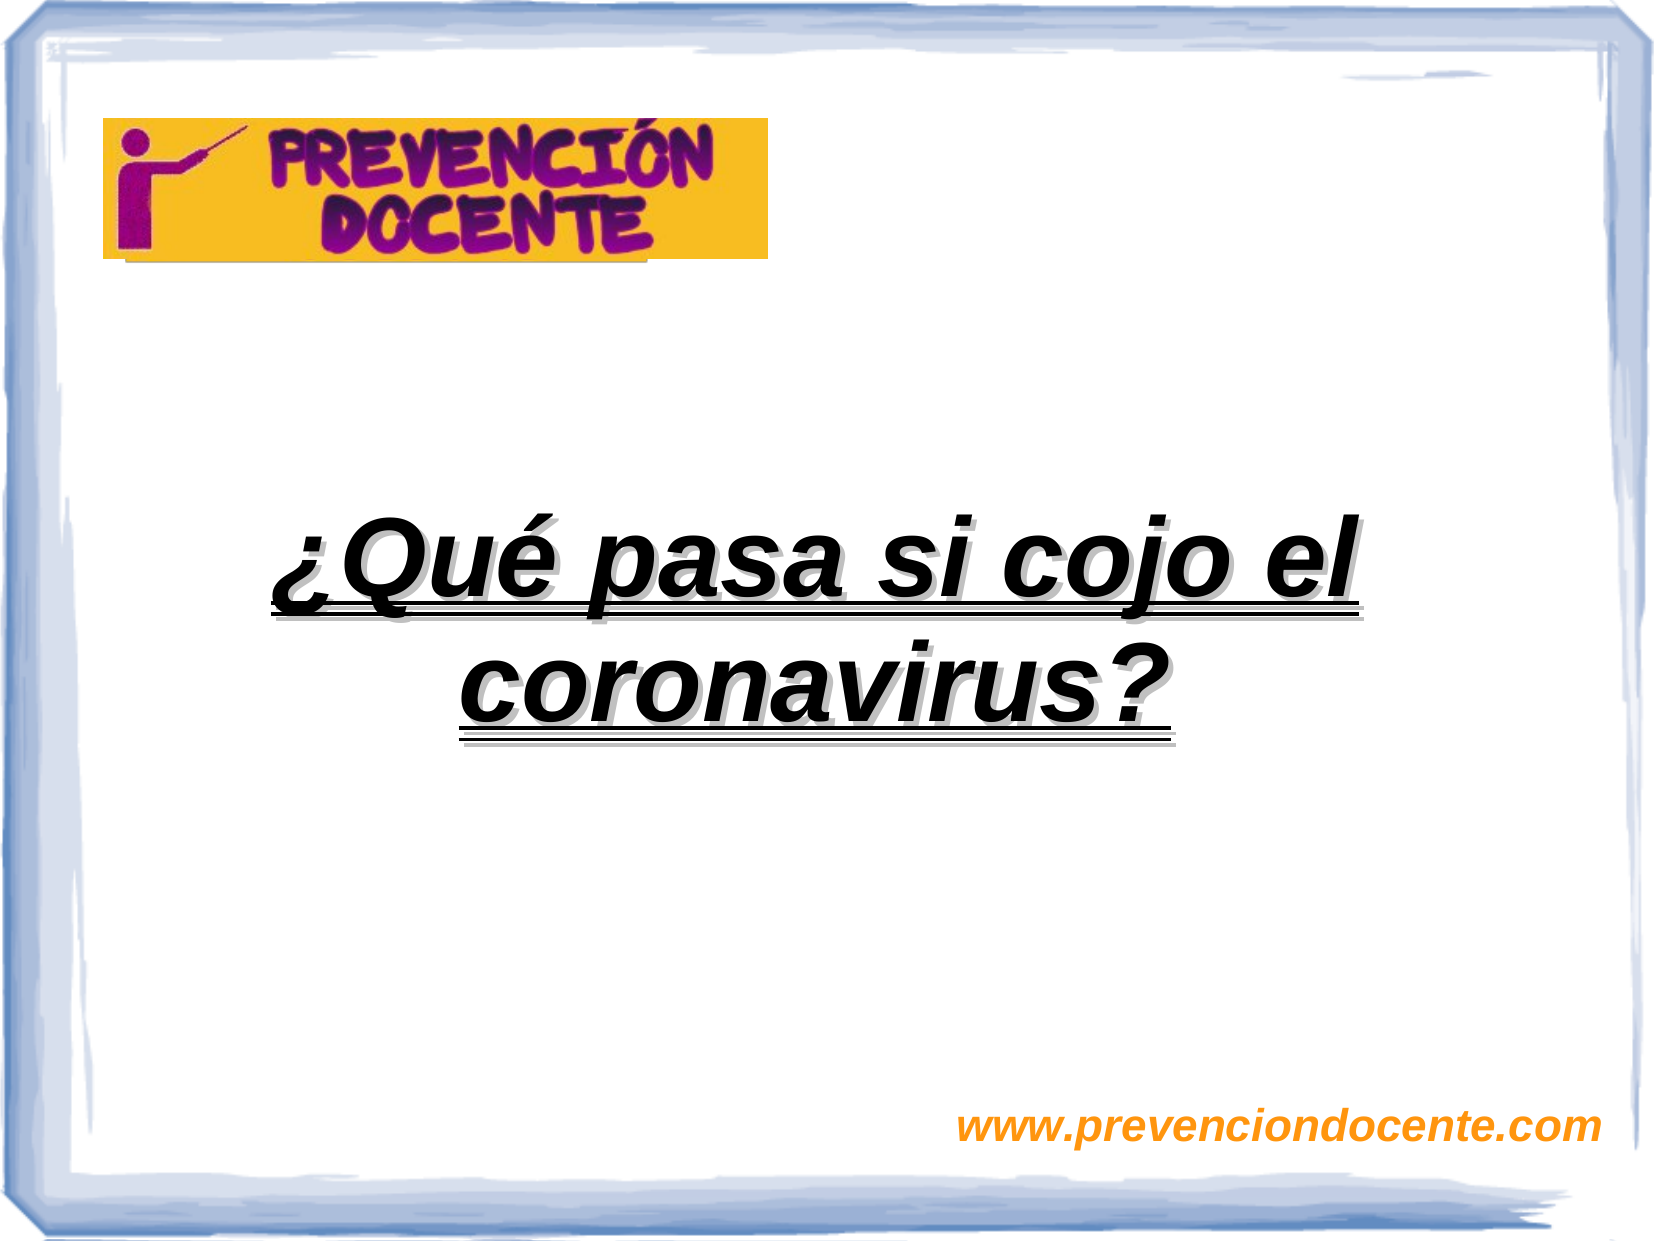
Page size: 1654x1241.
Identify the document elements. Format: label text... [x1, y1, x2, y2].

subtitle ¿Qué pasa si cojo el coronavirus? [88, 324, 1542, 916]
text_box www.prevenciondocente.com [885, 1099, 1604, 1152]
picture [0, 0, 1654, 1241]
